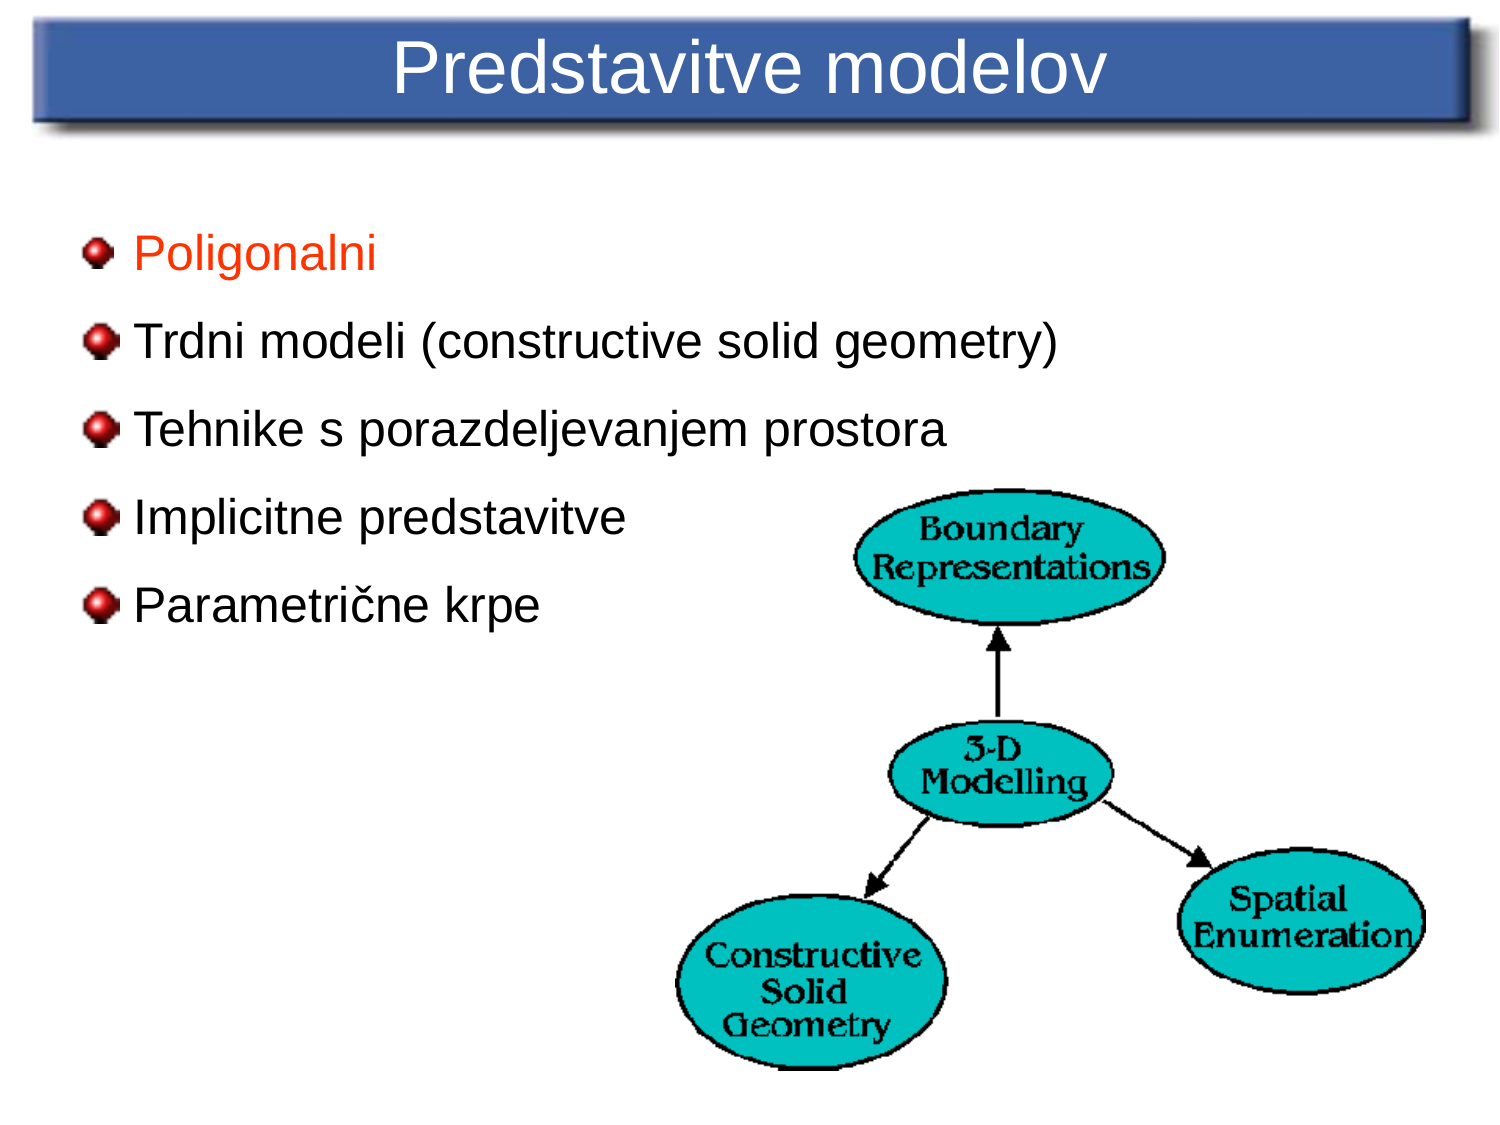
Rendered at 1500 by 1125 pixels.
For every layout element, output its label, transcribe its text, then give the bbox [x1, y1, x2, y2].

picture [675, 487, 1426, 1071]
picture [31, 116, 1499, 142]
title Predstavitve modelov [0, 10, 1500, 116]
list Poligonalni Trdni modeli (constructive solid geometry) Tehnike s porazdeljevanjem prostora Implicitne predstavitve Parametrične krpe [62, 212, 1413, 955]
